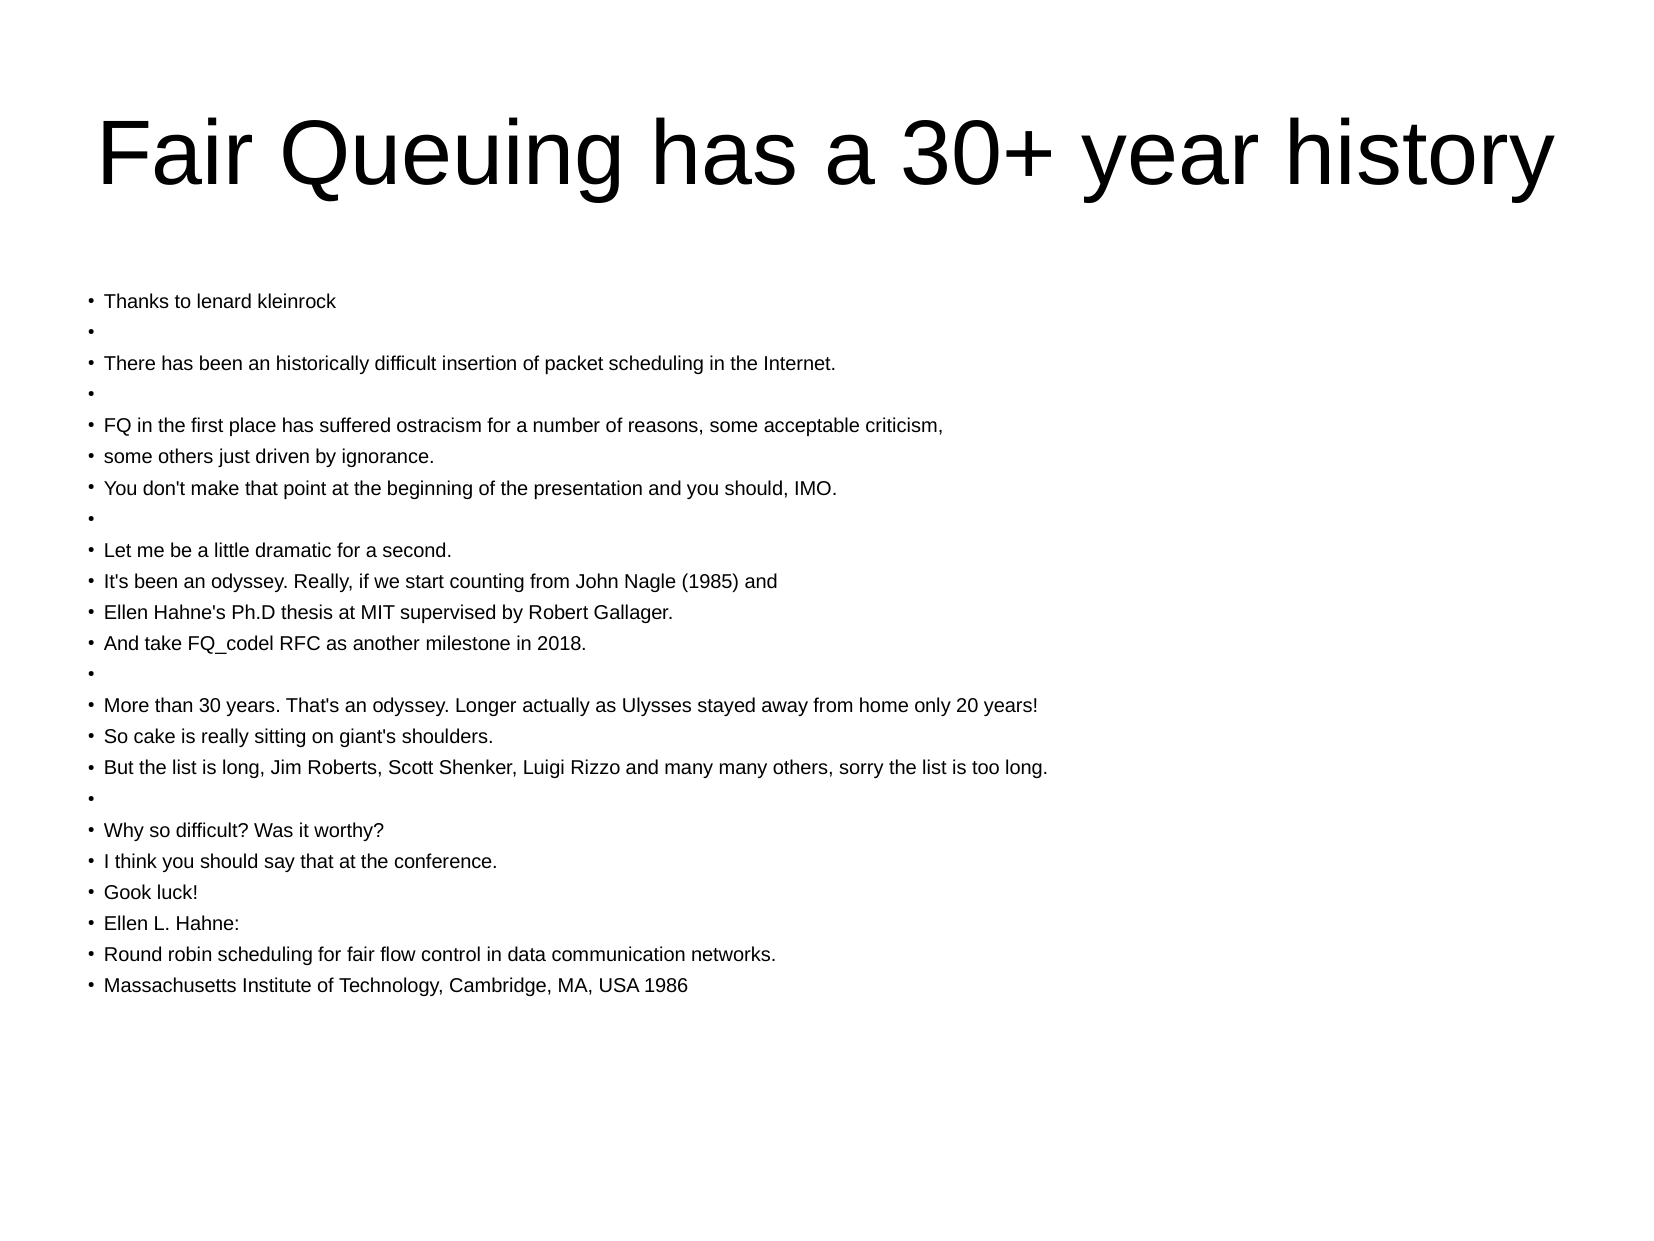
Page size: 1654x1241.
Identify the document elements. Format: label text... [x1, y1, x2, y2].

list Thanks to lenard kleinrock There has been an historically difficult insertion of packet scheduling in the Internet. FQ in the first place has suffered ostracism for a number of reasons, some acceptable criticism, some others just driven by ignorance. You don't make that point at the beginning of the presentation and you should, IMO. Let me be a little dramatic for a second. It's been an odyssey. Really, if we start counting from John Nagle (1985) and Ellen Hahne's Ph.D thesis at MIT supervised by Robert Gallager. And take FQ_codel RFC as another milestone in 2018. More than 30 years. That's an odyssey. Longer actually as Ulysses stayed away from home only 20 years! So cake is really sitting on giant's shoulders. But the list is long, Jim Roberts, Scott Shenker, Luigi Rizzo and many many others, sorry the list is too long. Why so difficult? Was it worthy? I think you should say that at the conference. Gook luck! Ellen L. Hahne: Round robin scheduling for fair flow control in data communication networks. Massachusetts Institute of Technology, Cambridge, MA, USA 1986 [82, 290, 1571, 1010]
title Fair Queuing has a 30+ year history [82, 49, 1571, 257]
